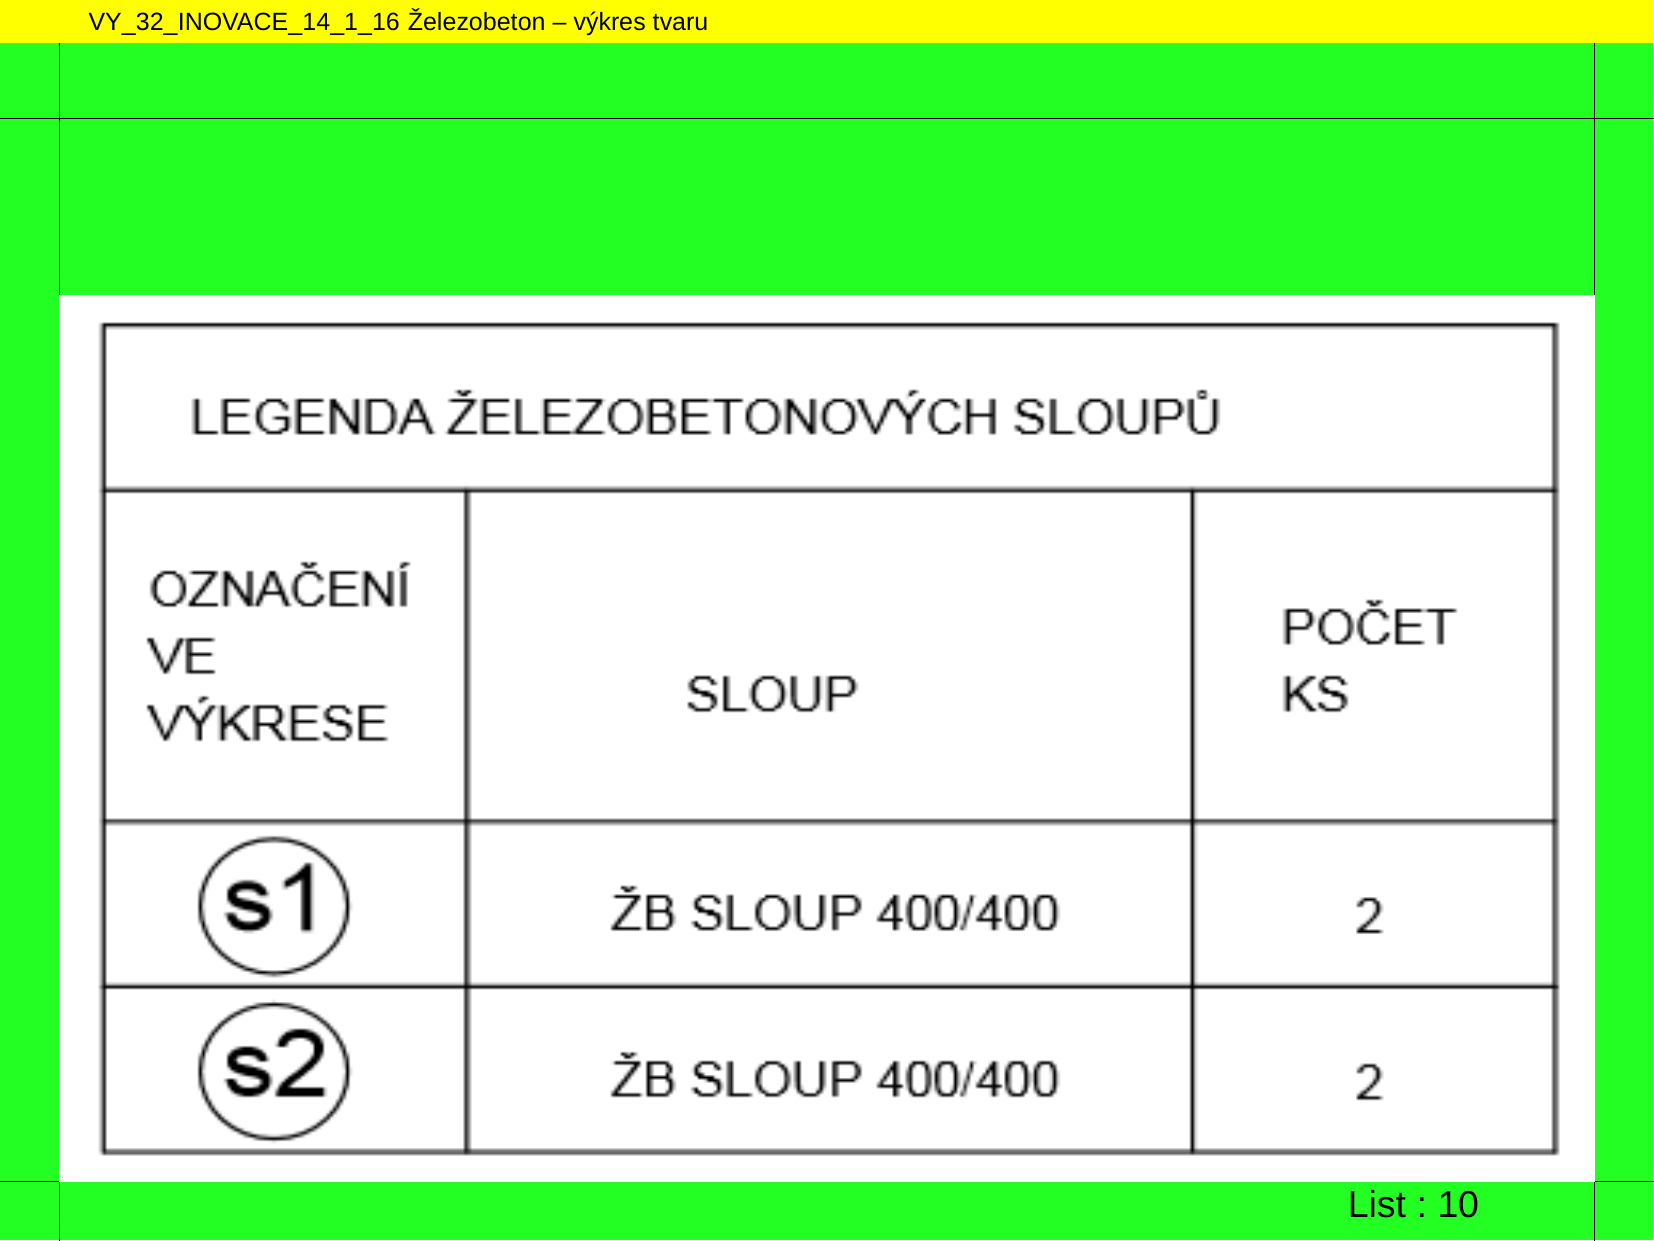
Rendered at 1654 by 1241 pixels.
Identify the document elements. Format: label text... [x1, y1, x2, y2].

text_box VY_32_INOVACE_14_1_16 Železobeton – výkres tvaru [0, 0, 1654, 43]
picture [59, 295, 1595, 1182]
text_box List : <číslo> [1357, 1176, 1599, 1241]
